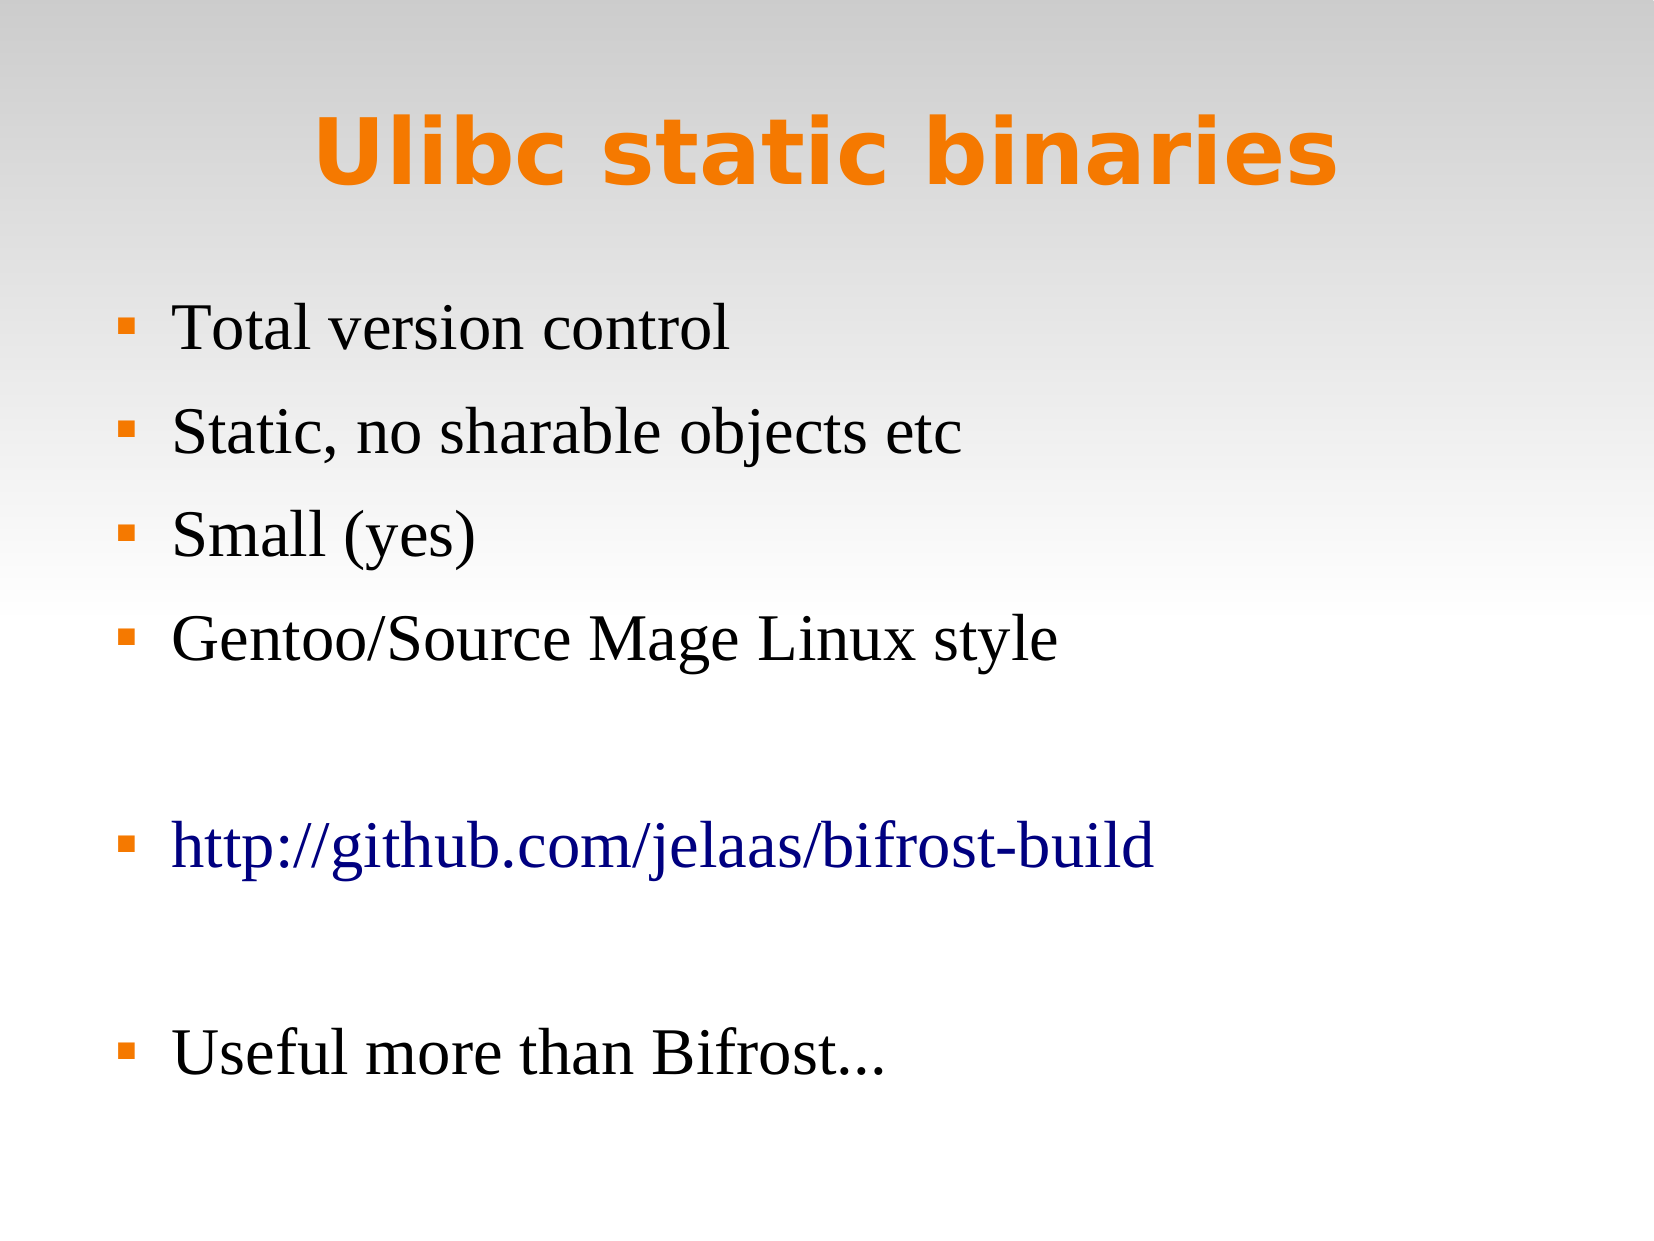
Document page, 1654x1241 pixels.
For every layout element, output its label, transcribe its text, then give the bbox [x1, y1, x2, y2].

list Total version control Static, no sharable objects etc Small (yes) Gentoo/Source Mage Linux style http://github.com/jelaas/bifrost-build Useful more than Bifrost... [82, 290, 1571, 1144]
title Ulibc static binaries [82, 49, 1571, 257]
